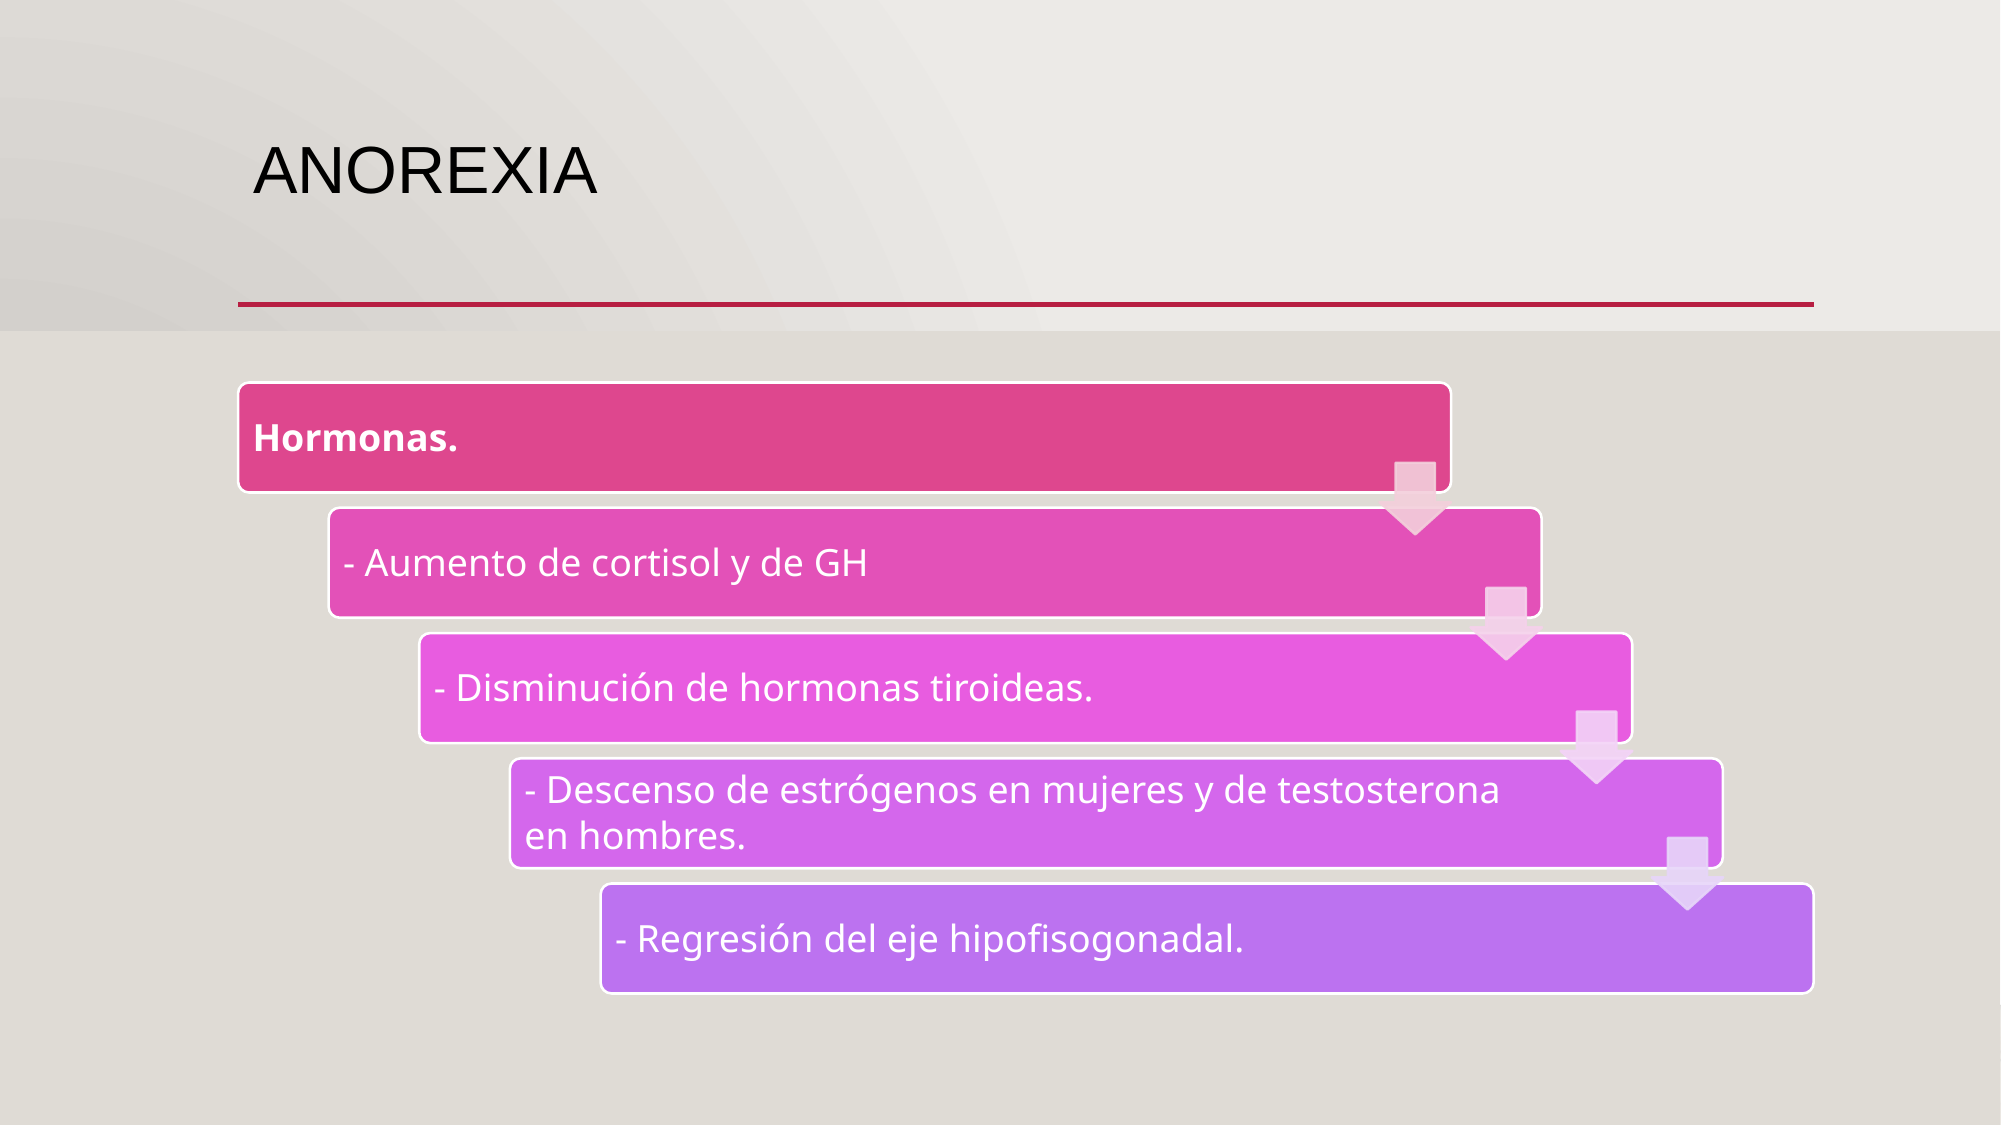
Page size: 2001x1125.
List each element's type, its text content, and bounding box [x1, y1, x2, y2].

title ANOREXIA [238, 131, 1814, 302]
text_box Hormonas. [238, 382, 1452, 493]
text_box - Disminución de hormonas tiroideas. [419, 633, 1633, 744]
text_box [0, 0, 2000, 1125]
text_box - Aumento de cortisol y de GH [328, 507, 1542, 618]
text_box - Regresión del eje hipofisogonadal. [600, 883, 1814, 994]
text_box - Descenso de estrógenos en mujeres y de testosterona en hombres. [509, 758, 1723, 869]
